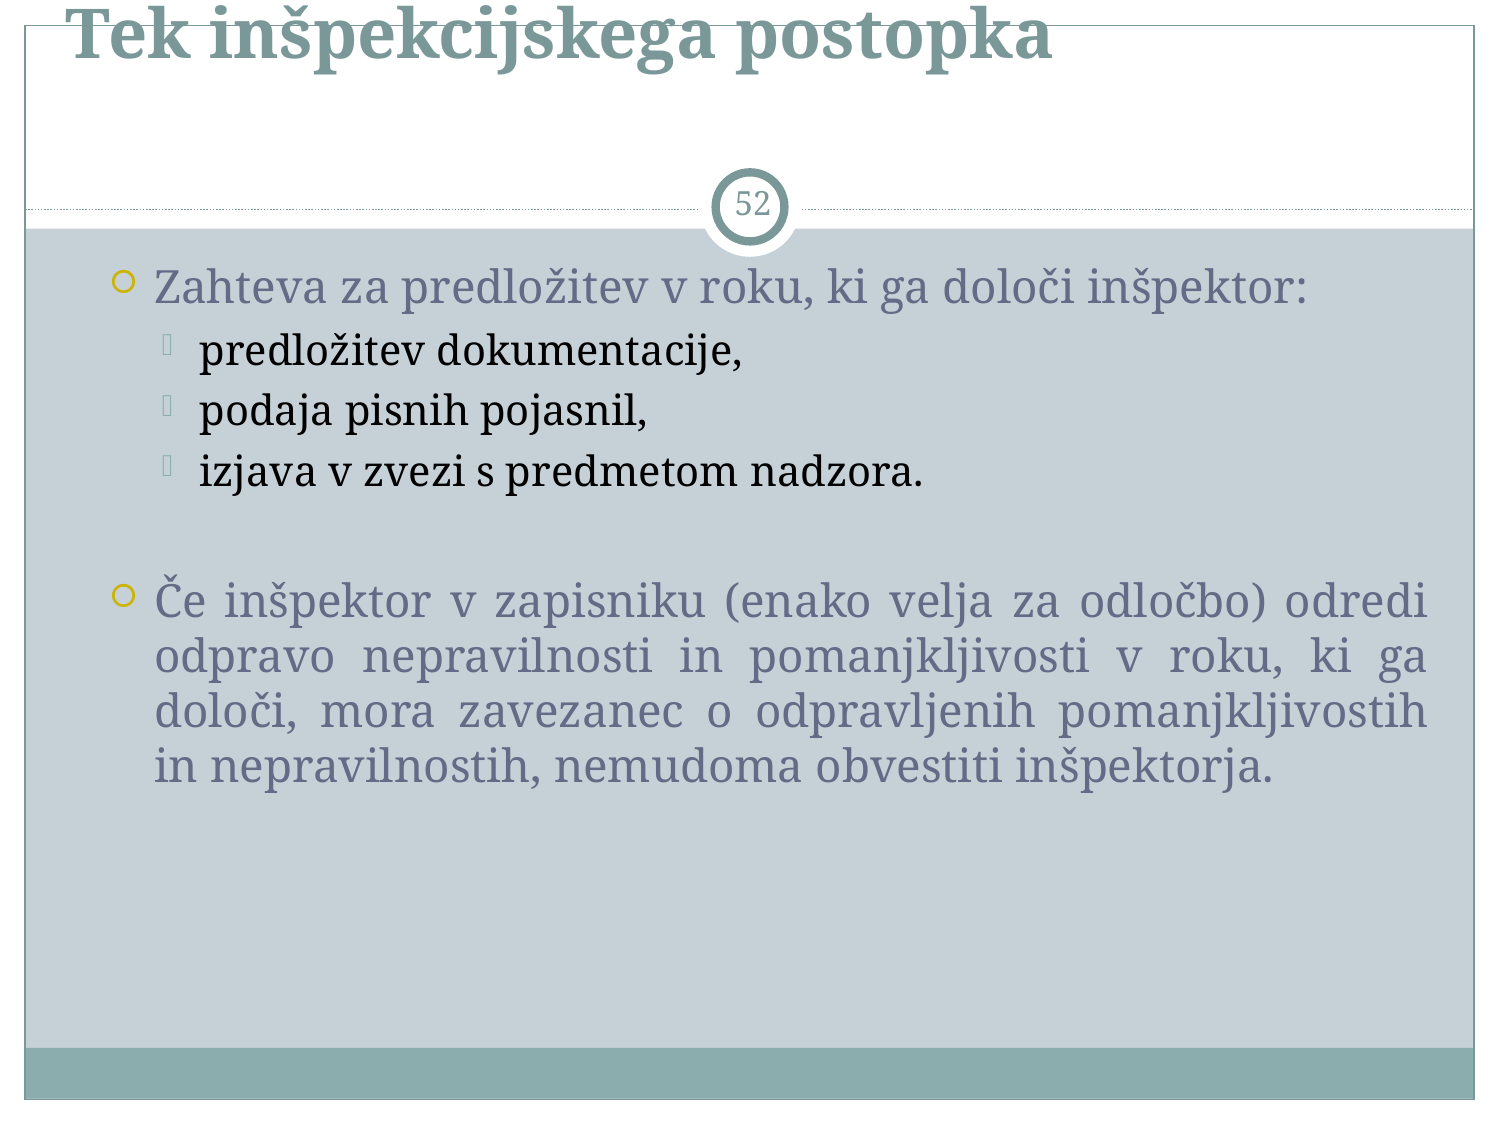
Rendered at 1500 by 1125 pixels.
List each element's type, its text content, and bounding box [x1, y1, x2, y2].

list Zahteva za predložitev v roku, ki ga določi inšpektor: predložitev dokumentacije, podaja pisnih pojasnil, izjava v zvezi s predmetom nadzora. Če inšpektor v zapisniku (enako velja za odločbo) odredi odpravo nepravilnosti in pomanjkljivosti v roku, ki ga določi, mora zavezanec o odpravljenih pomanjkljivostih in nepravilnostih, nemudoma obvestiti inšpektorja. [49, 250, 1445, 1001]
text_box <number> [715, 168, 791, 241]
title Tek inšpekcijskega postopka [49, 37, 1450, 162]
